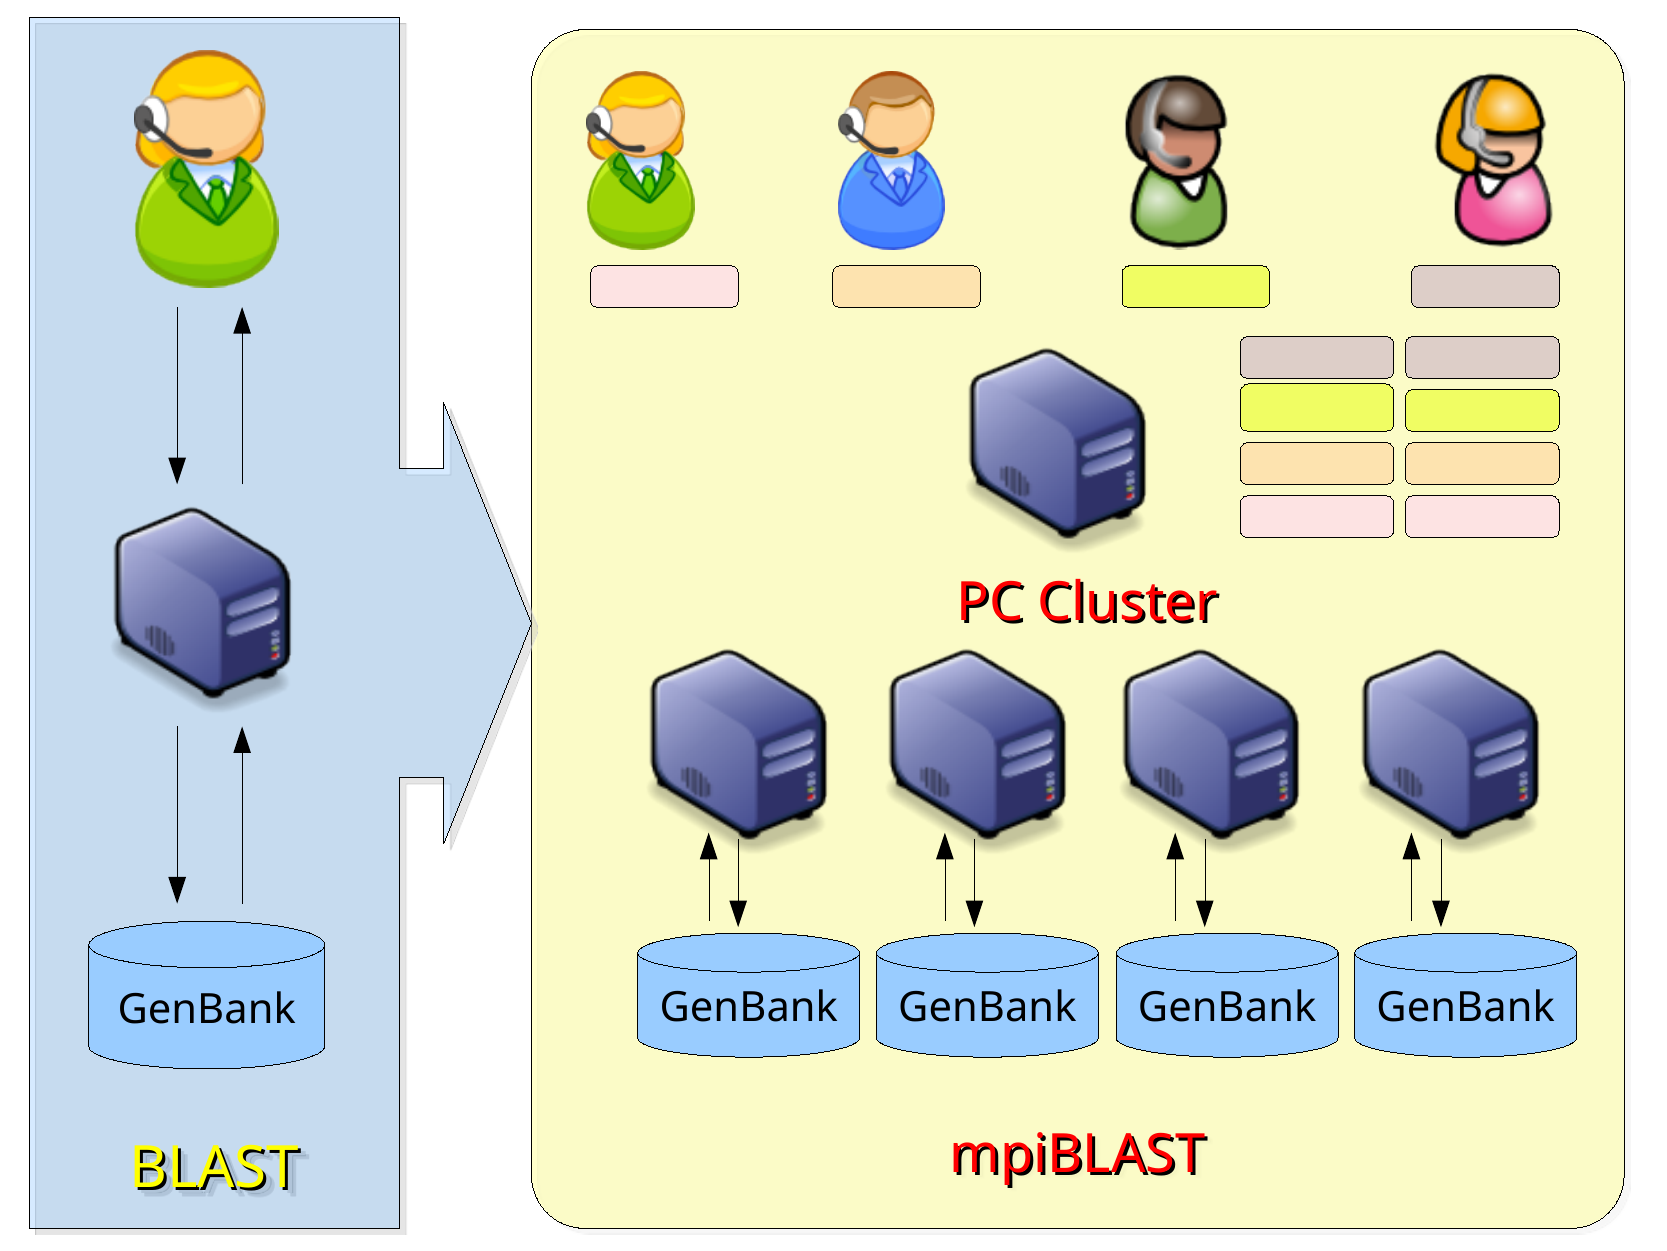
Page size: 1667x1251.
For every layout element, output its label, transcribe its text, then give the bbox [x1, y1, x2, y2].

text_box [1405, 336, 1560, 379]
picture [956, 342, 1167, 558]
text_box [1405, 389, 1560, 432]
text_box [1240, 495, 1394, 538]
text_box [1240, 383, 1394, 432]
text_box [1405, 495, 1560, 538]
text_box [1411, 265, 1560, 308]
picture [586, 71, 695, 250]
picture [637, 643, 848, 880]
picture [1408, 71, 1587, 250]
text_box [1240, 442, 1394, 485]
text_box [832, 265, 981, 308]
text_box [1240, 336, 1394, 379]
text_box PC Cluster [874, 558, 1301, 639]
picture [1110, 643, 1320, 880]
picture [1088, 71, 1266, 250]
text_box GenBank [637, 933, 860, 1058]
text_box GenBank [876, 933, 1099, 1058]
picture [101, 501, 312, 739]
picture [876, 643, 1087, 880]
text_box GenBank [88, 921, 325, 1069]
text_box GenBank [1354, 933, 1577, 1058]
text_box [590, 265, 739, 308]
text_box [1405, 442, 1560, 485]
picture [838, 71, 945, 250]
picture [1349, 643, 1560, 880]
text_box [1122, 265, 1270, 308]
picture [134, 50, 279, 288]
text_box mpiBLAST [531, 29, 1625, 1229]
text_box BLAST [29, 17, 532, 1229]
text_box GenBank [1116, 933, 1339, 1058]
